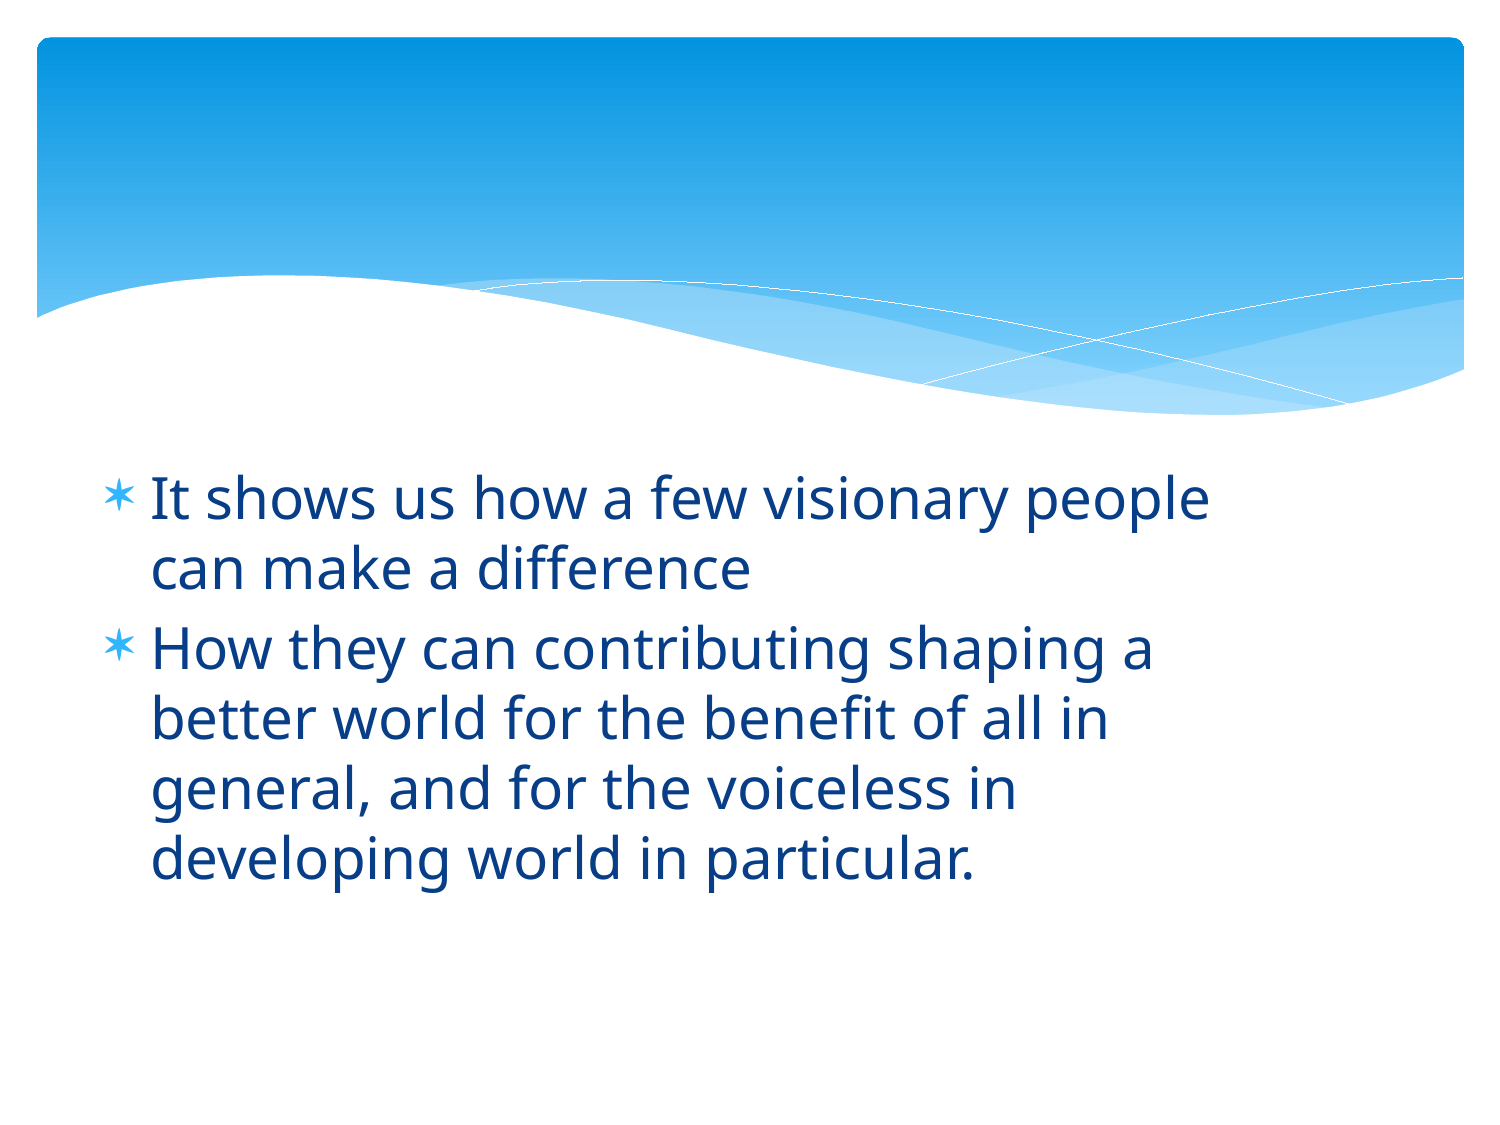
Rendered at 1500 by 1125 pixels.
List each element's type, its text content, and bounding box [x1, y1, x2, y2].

title [75, 55, 1425, 261]
list It shows us how a few visionary people can make a difference How they can contributing shaping a better world for the benefit of all in general, and for the voiceless in developing world in particular. [90, 454, 1306, 1021]
